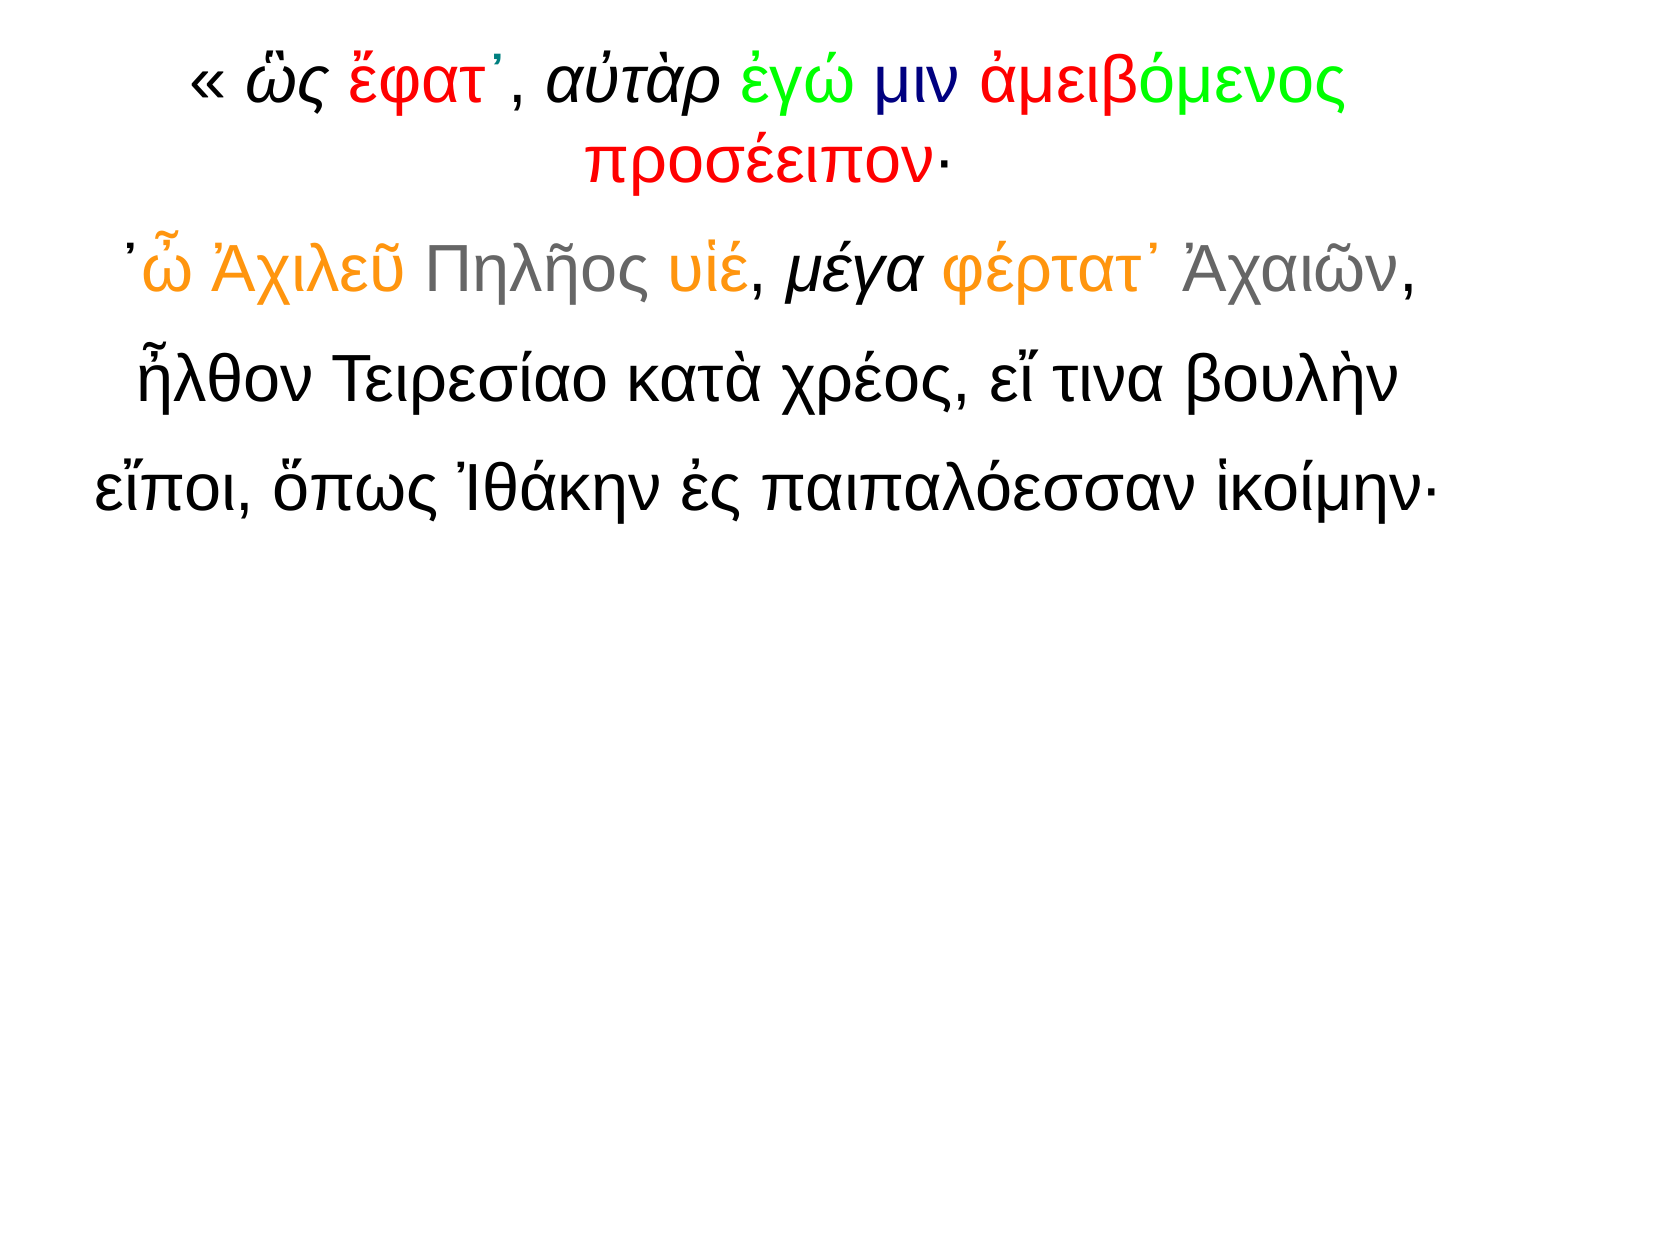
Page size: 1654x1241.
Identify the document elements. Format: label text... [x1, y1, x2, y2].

list « ὣς ἔφατ᾽, αὐτὰρ ἐγώ μιν ἀμειβόμενος προσέειπον· ᾽ὦ Ἀχιλεῦ Πηλῆος υἱέ, μέγα φέρτατ᾽ Ἀχαιῶν, ἦλθον Τειρεσίαο κατὰ χρέος, εἴ τινα βουλὴν εἴποι, ὅπως Ἰθάκην ἐς παιπαλόεσσαν ἱκοίμην· [94, 35, 1560, 1111]
